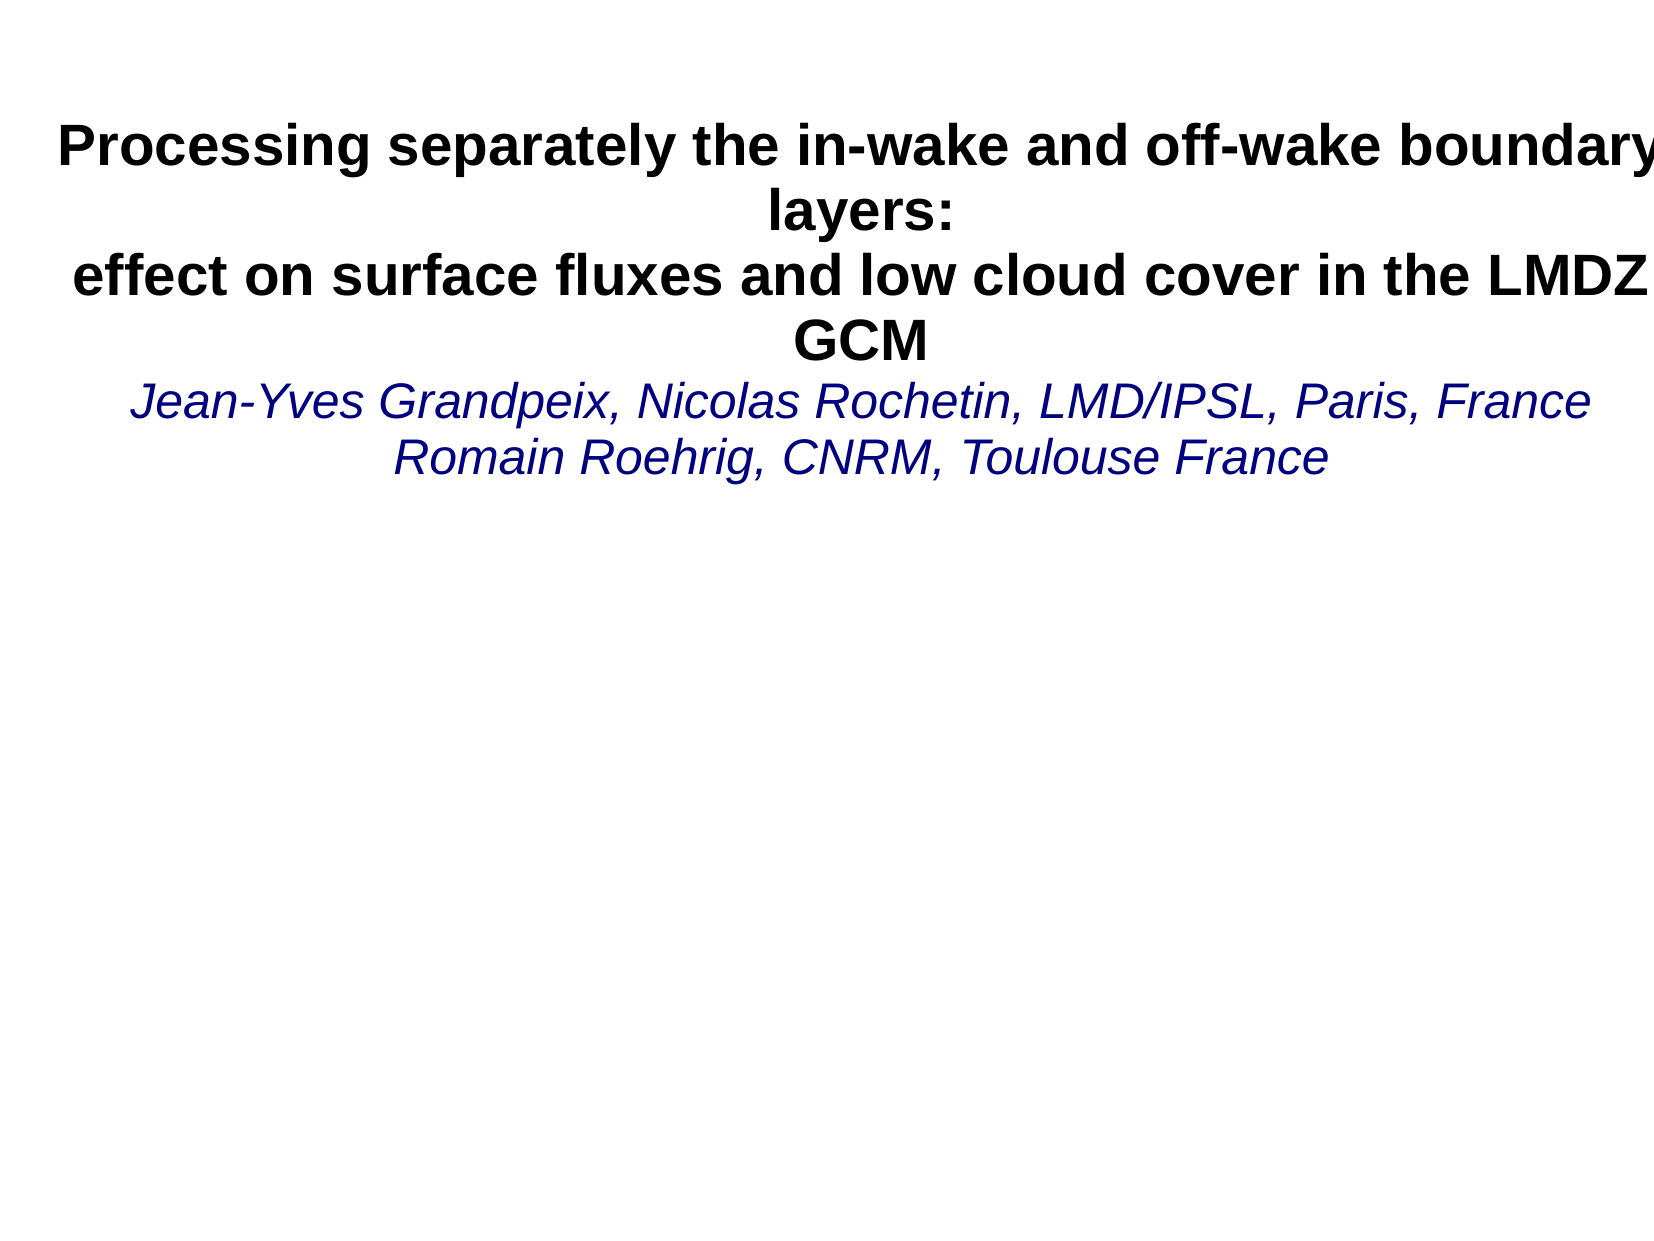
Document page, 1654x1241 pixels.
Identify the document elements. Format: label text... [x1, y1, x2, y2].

text_box Processing separately the in-wake and off-wake boundary layers: effect on surface fluxes and low cloud cover in the LMDZ GCM Jean-Yves Grandpeix, Nicolas Rochetin, LMD/IPSL, Paris, France Romain Roehrig, CNRM, Toulouse France [37, 105, 1654, 1239]
